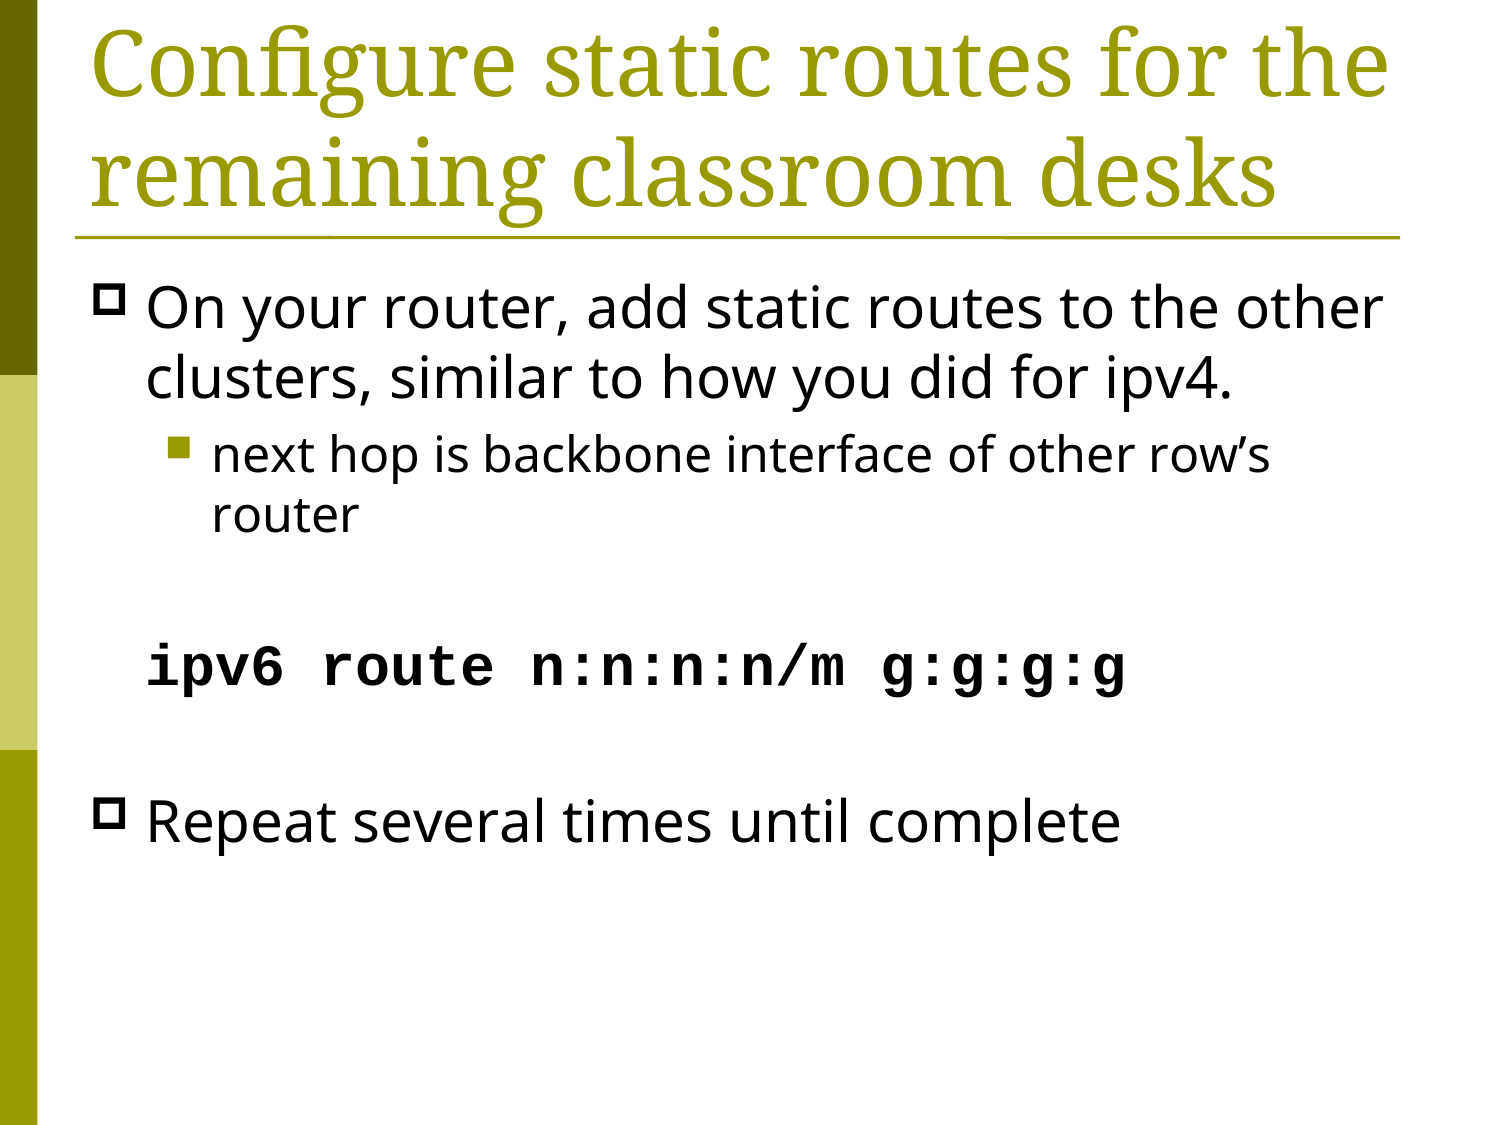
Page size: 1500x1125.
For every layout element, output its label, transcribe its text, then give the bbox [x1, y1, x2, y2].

title Configure static routes for the remaining classroom desks [75, 0, 1426, 233]
list On your router, add static routes to the other clusters, similar to how you did for ipv4. next hop is backbone interface of other row’s router ipv6 route n:n:n:n/m g:g:g:g Repeat several times until complete [75, 262, 1426, 1006]
